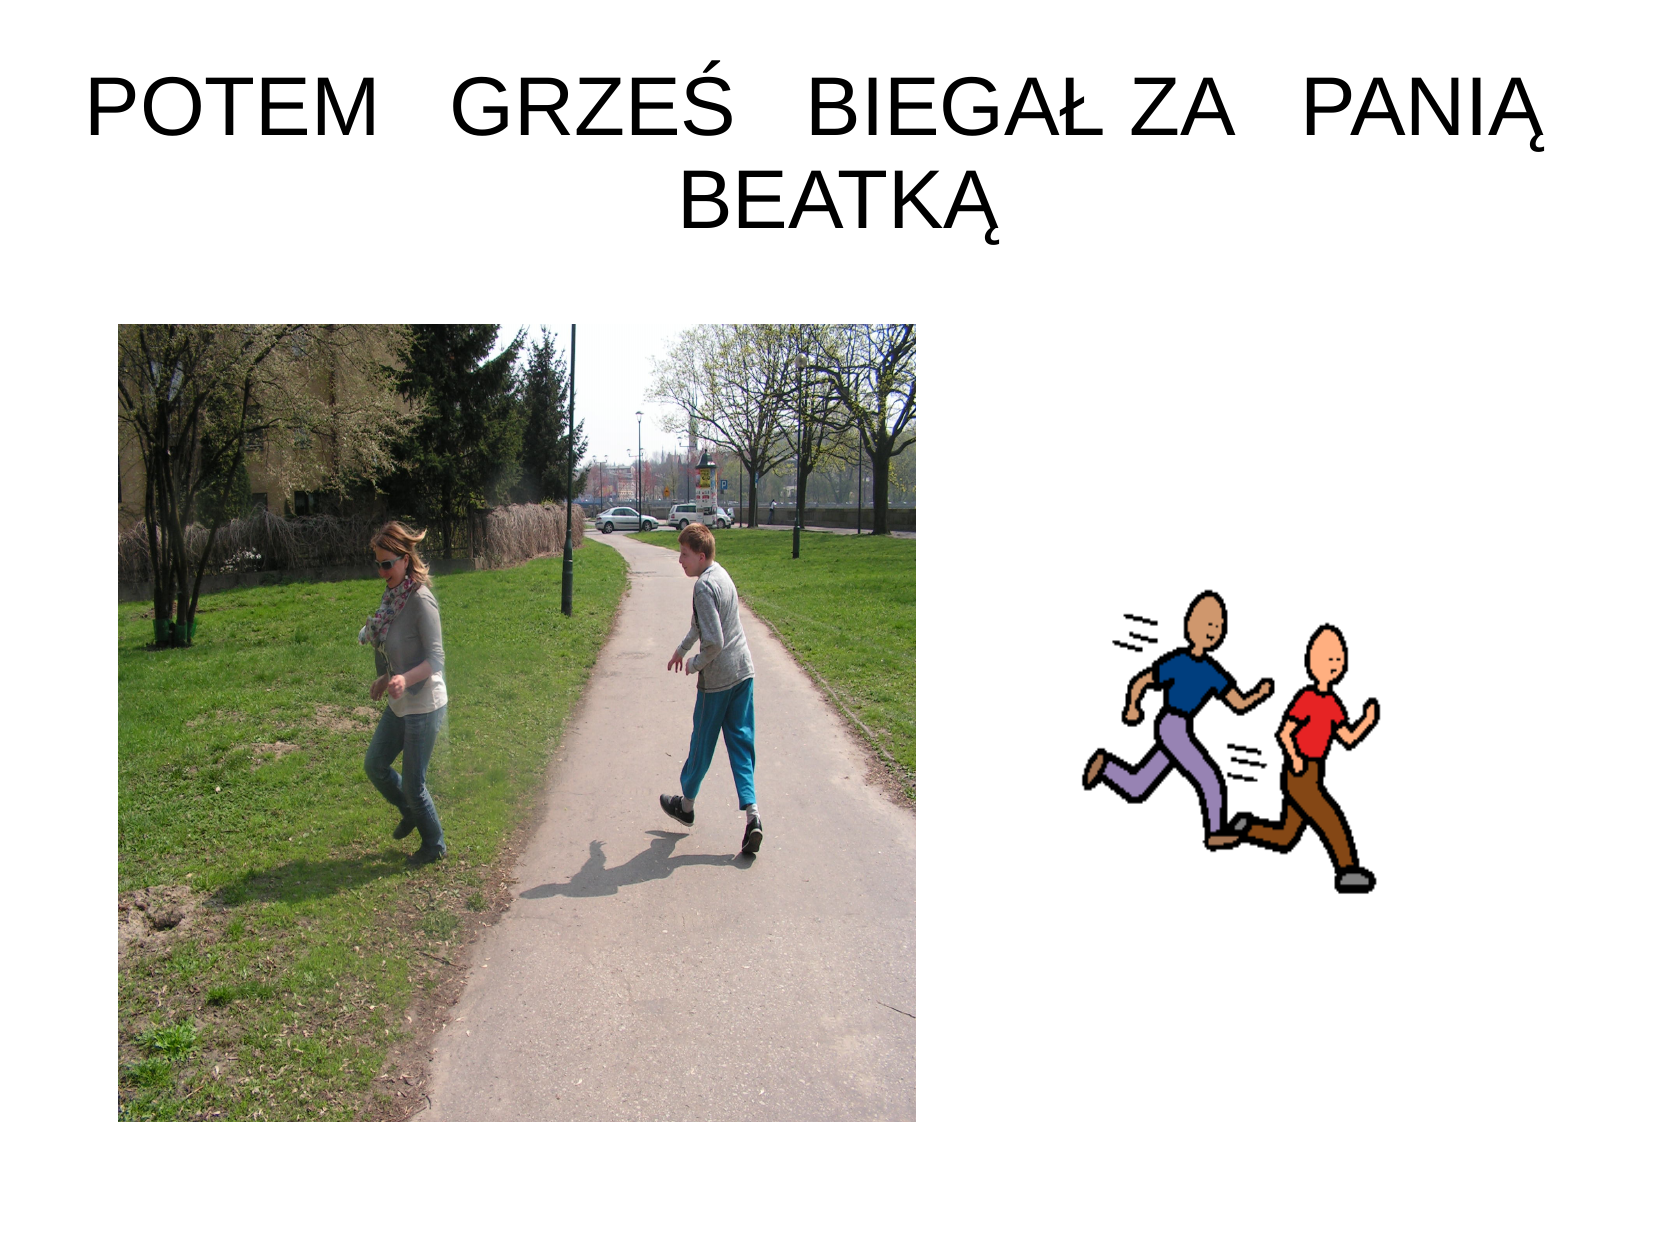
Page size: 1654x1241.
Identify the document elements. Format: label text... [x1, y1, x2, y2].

picture [118, 324, 916, 1123]
picture [1062, 560, 1418, 916]
title POTEM GRZEŚ BIEGAŁ ZA PANIĄ BEATKĄ [82, 49, 1571, 257]
